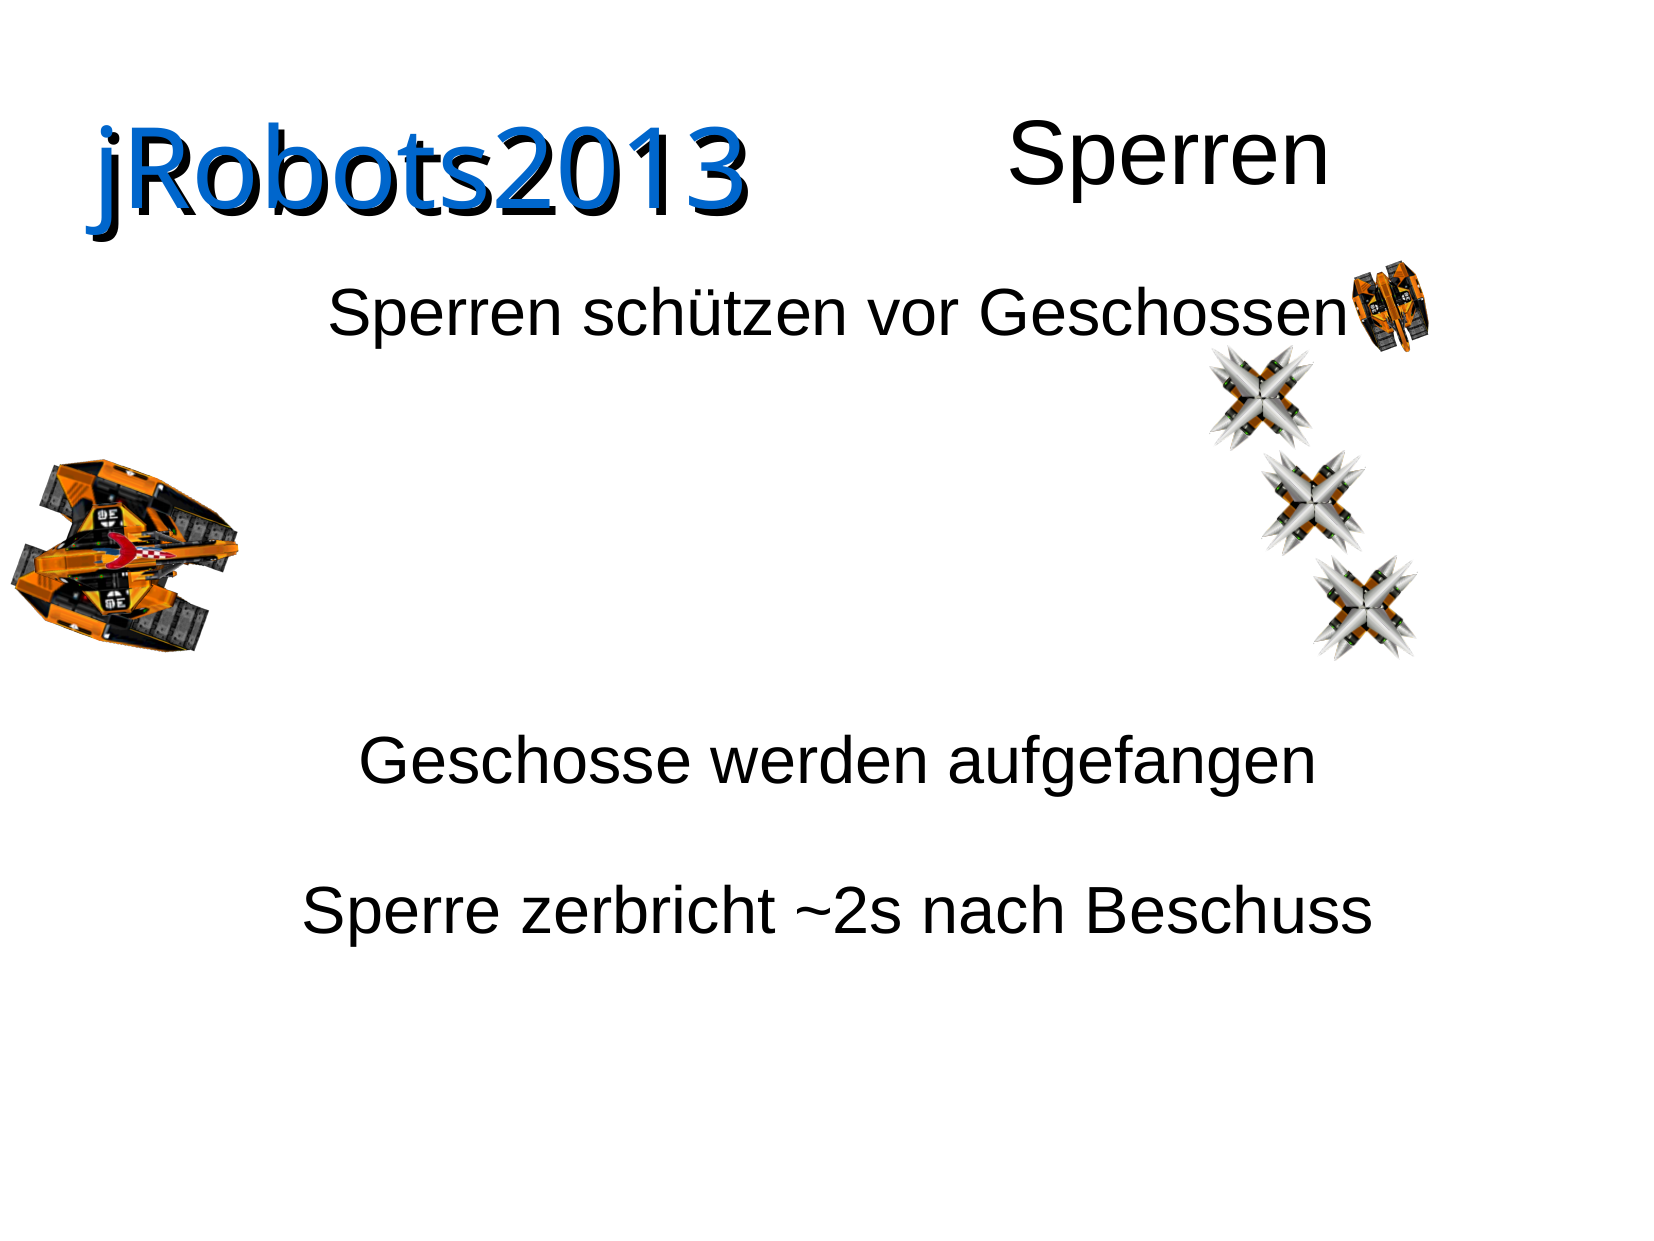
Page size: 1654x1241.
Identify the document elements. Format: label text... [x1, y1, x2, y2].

picture [0, 443, 249, 674]
picture [1260, 450, 1418, 661]
title Sperren [767, 49, 1571, 257]
picture [1345, 256, 1440, 364]
subtitle Sperren schützen vor Geschossen Geschosse werden aufgefangen Sperre zerbricht ~2s nach Beschuss [82, 265, 1595, 1182]
